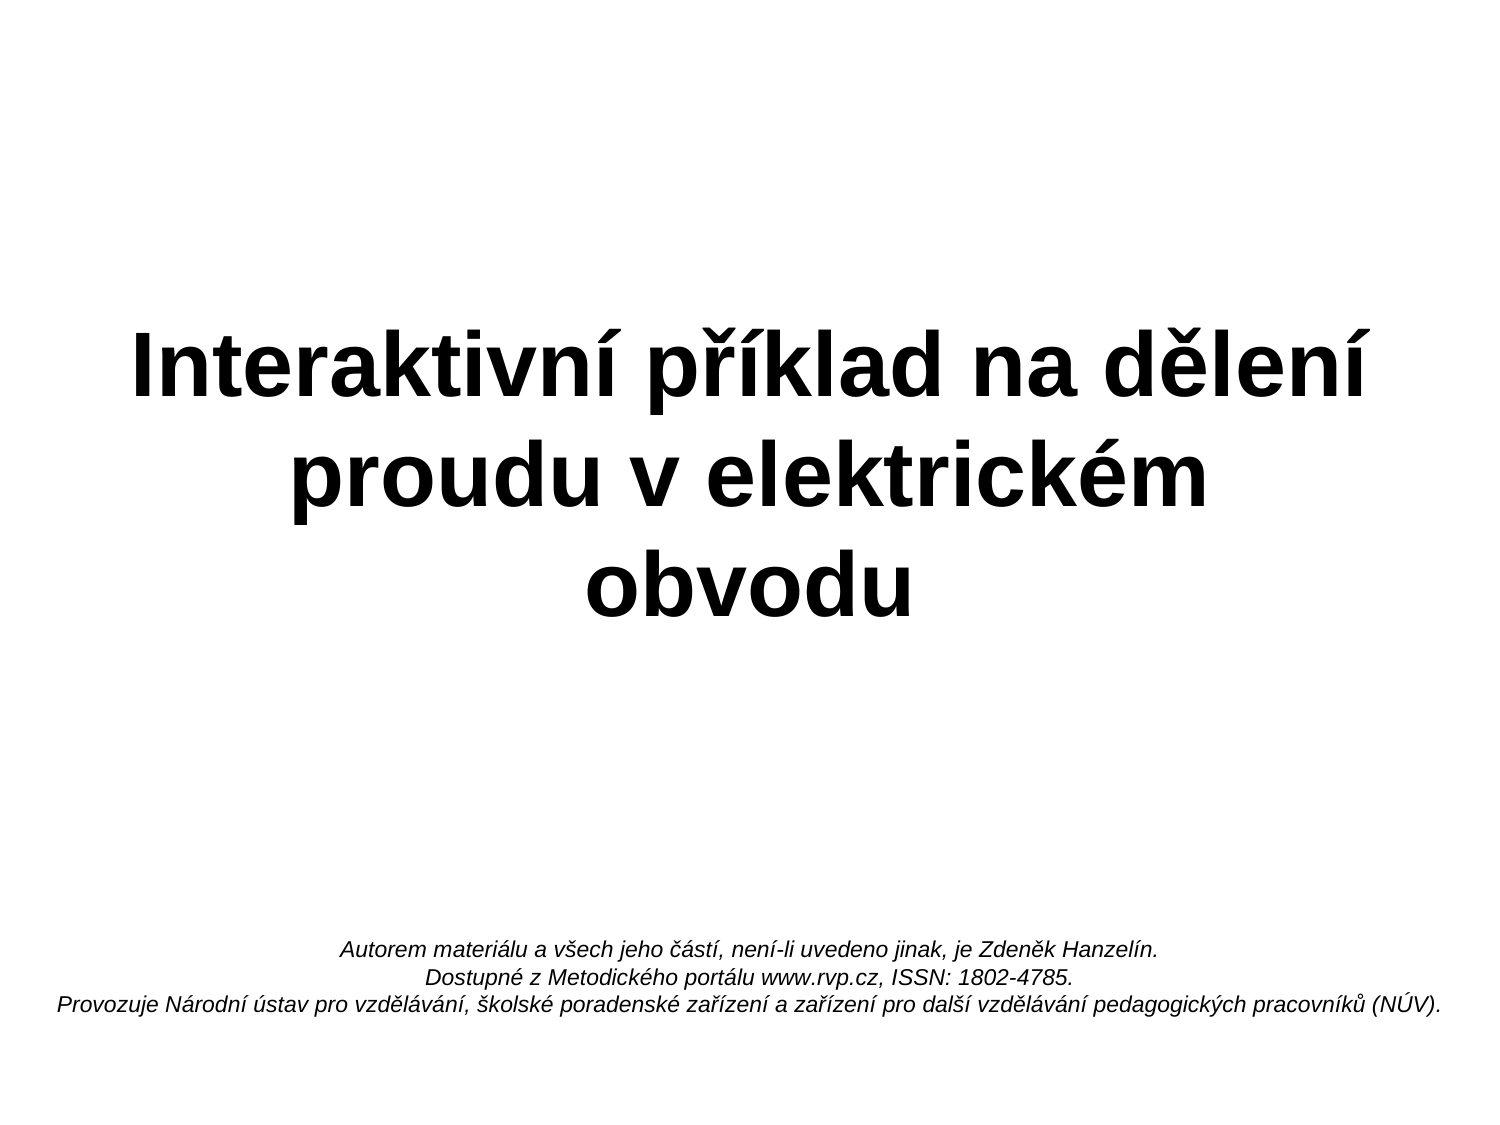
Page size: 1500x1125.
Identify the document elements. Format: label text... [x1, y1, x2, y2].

text_box Interaktivní příklad na dělení proudu v elektrickém obvodu [112, 297, 1388, 643]
text_box Autorem materiálu a všech jeho částí, není-li uvedeno jinak, je Zdeněk Hanzelín. Dostupné z Metodického portálu www.rvp.cz, ISSN: 1802-4785. Provozuje Národní ústav pro vzdělávání, školské poradenské zařízení a zařízení pro další vzdělávání pedagogických pracovníků (NÚV). [0, 927, 1500, 1025]
